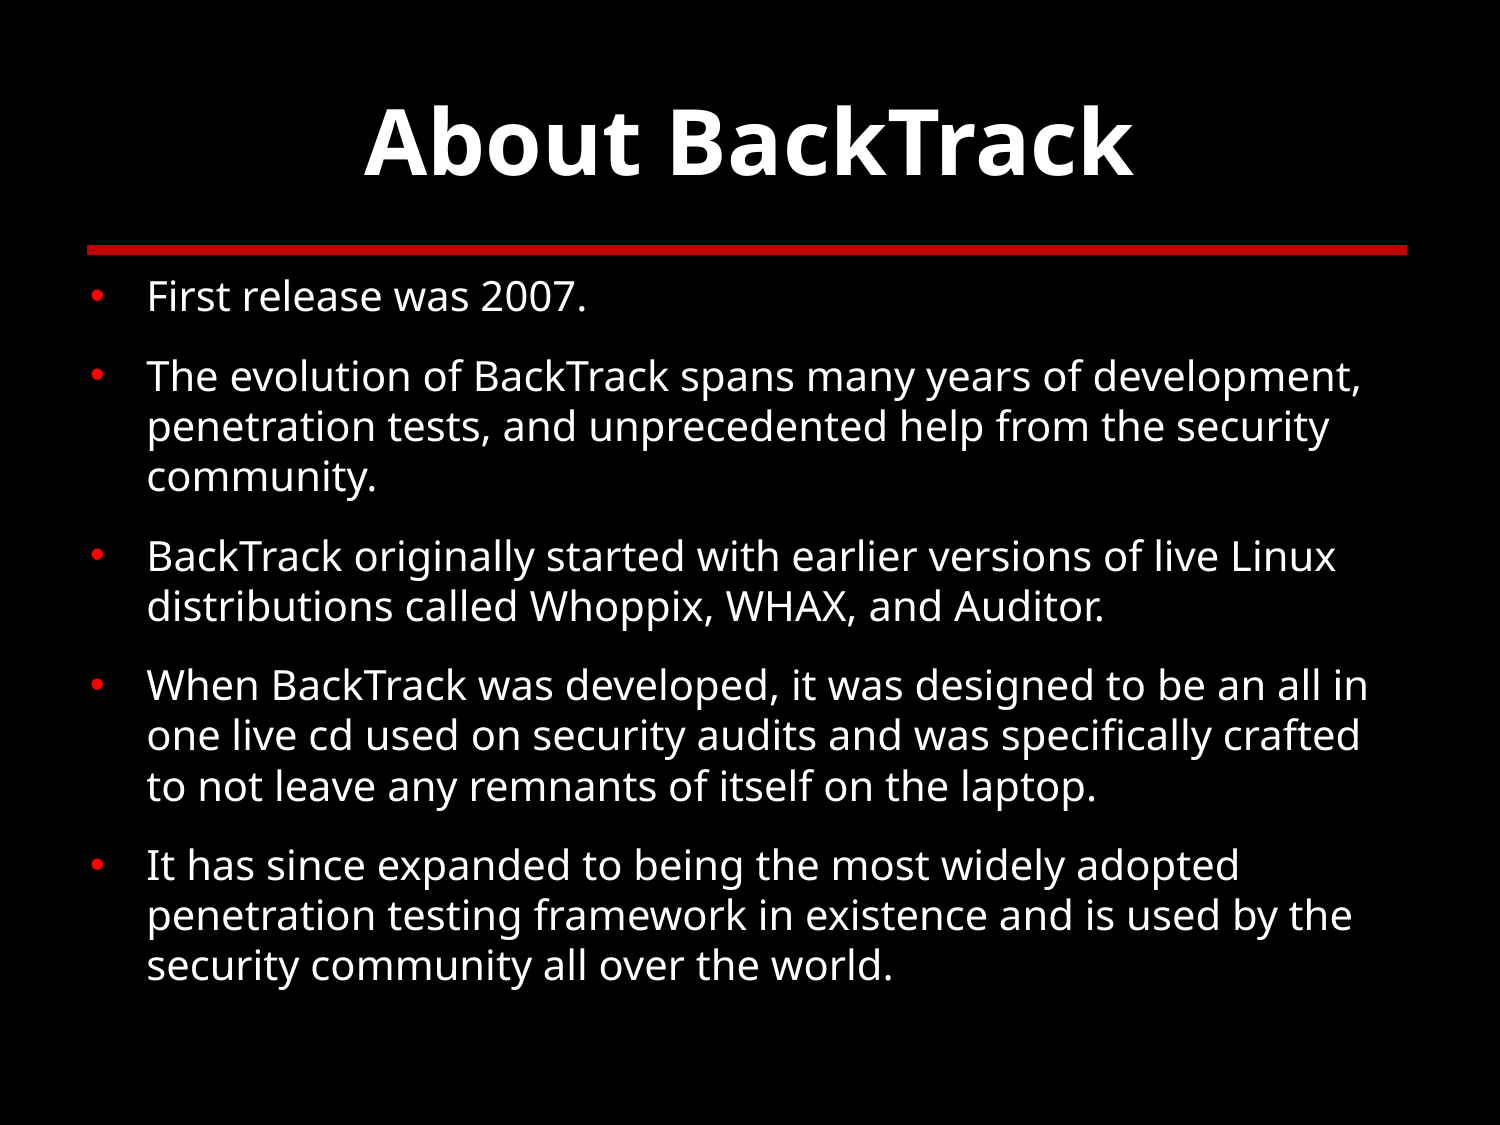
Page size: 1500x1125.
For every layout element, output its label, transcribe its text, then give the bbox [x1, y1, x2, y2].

title About BackTrack [75, 45, 1425, 233]
list First release was 2007. The evolution of BackTrack spans many years of development, penetration tests, and unprecedented help from the security community. BackTrack originally started with earlier versions of live Linux distributions called Whoppix, WHAX, and Auditor. When BackTrack was developed, it was designed to be an all in one live cd used on security audits and was specifically crafted to not leave any remnants of itself on the laptop. It has since expanded to being the most widely adopted penetration testing framework in existence and is used by the security community all over the world. [75, 262, 1425, 1005]
